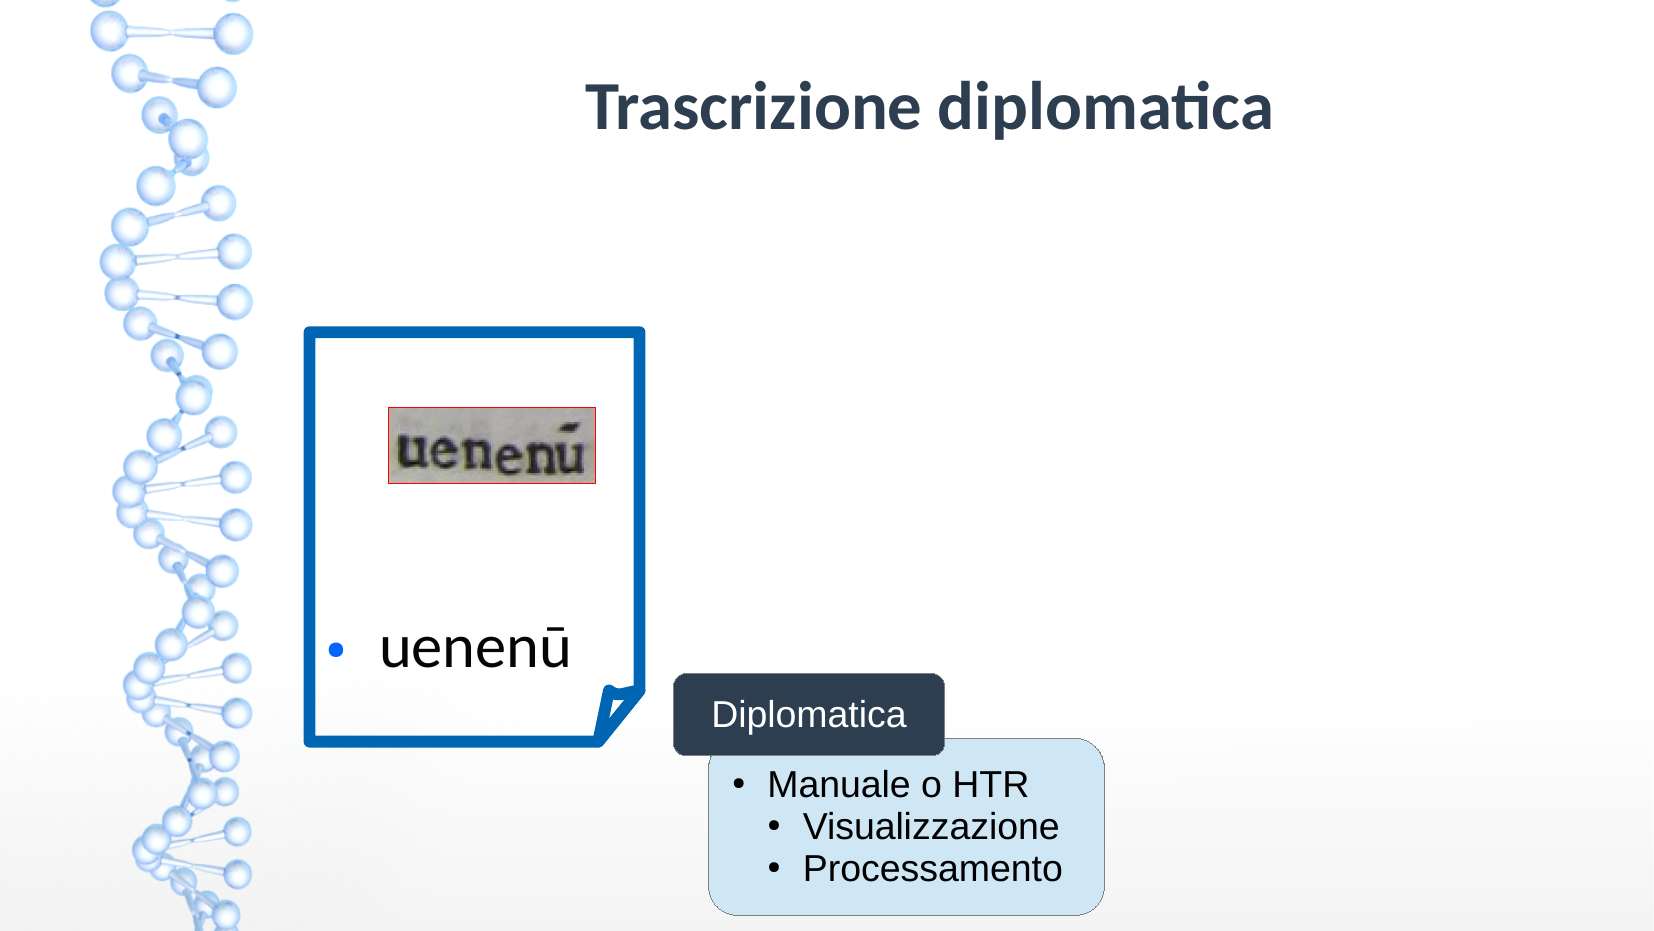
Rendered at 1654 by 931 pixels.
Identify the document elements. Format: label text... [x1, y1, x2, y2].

text_box Diplomatica [673, 673, 945, 756]
text_box Manuale o HTR Visualizzazione Processamento [708, 738, 1105, 916]
list uenenū [316, 620, 628, 703]
picture [0, 0, 1654, 931]
title Trascrizione diplomatica [265, 35, 1595, 189]
